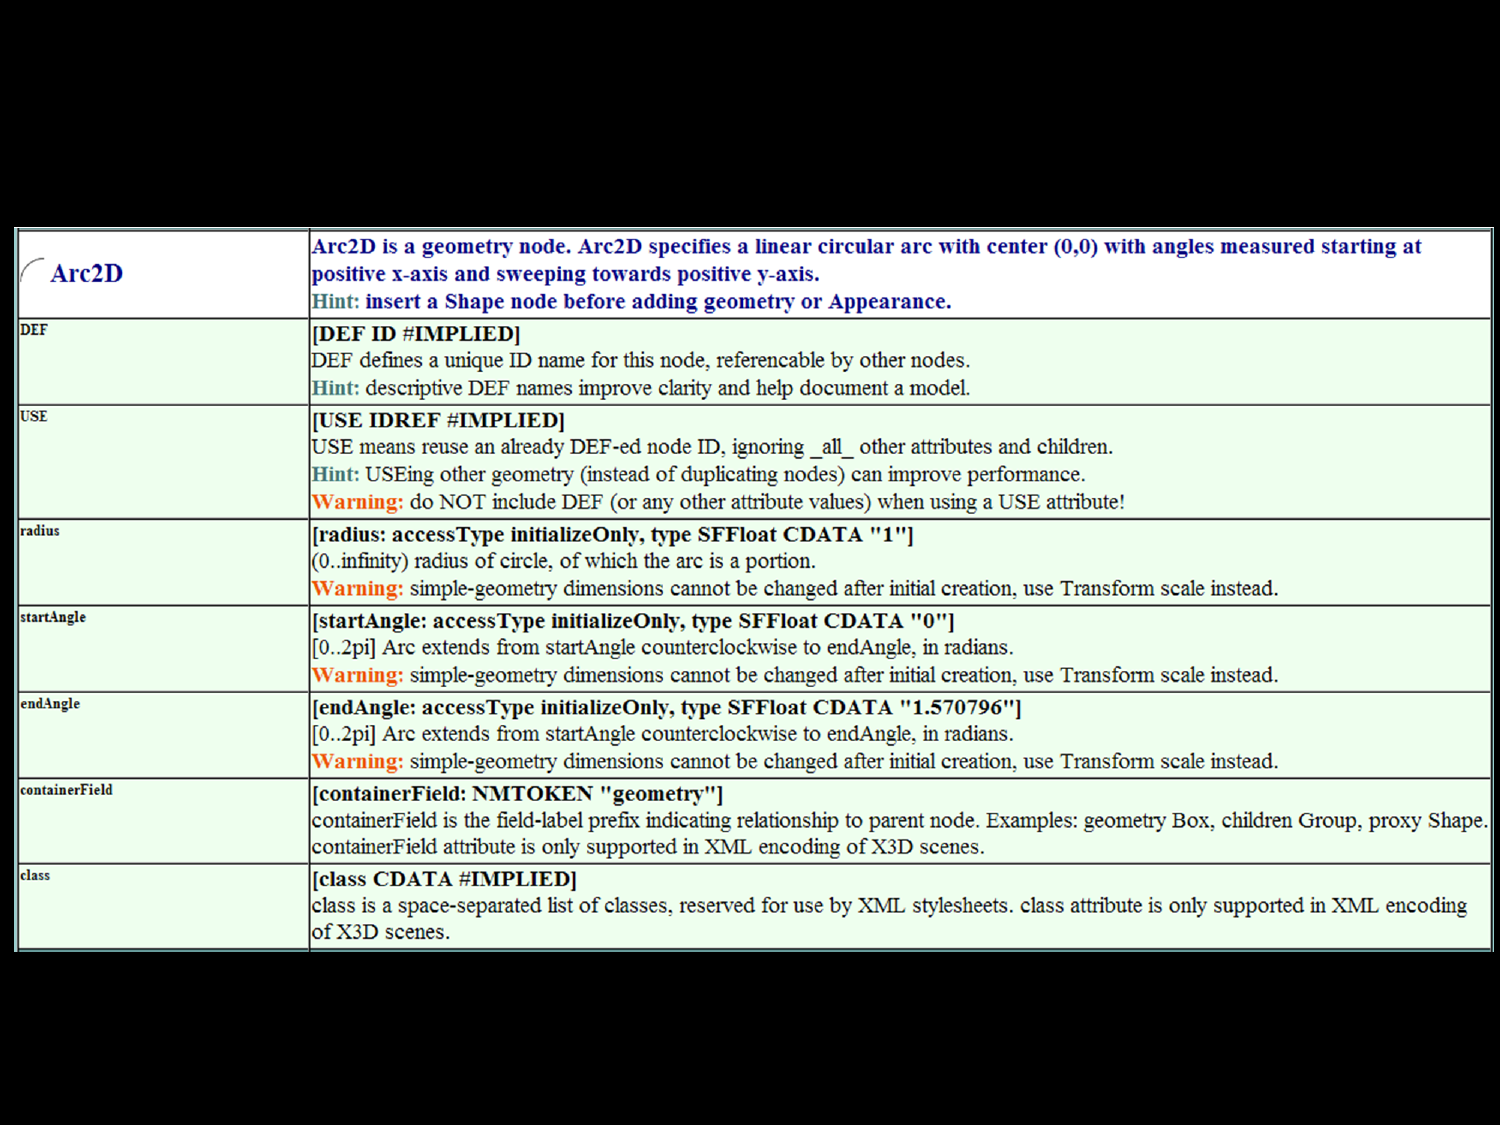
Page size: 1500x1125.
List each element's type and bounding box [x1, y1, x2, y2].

picture [14, 227, 1494, 952]
text_box [0, 0, 1500, 1125]
